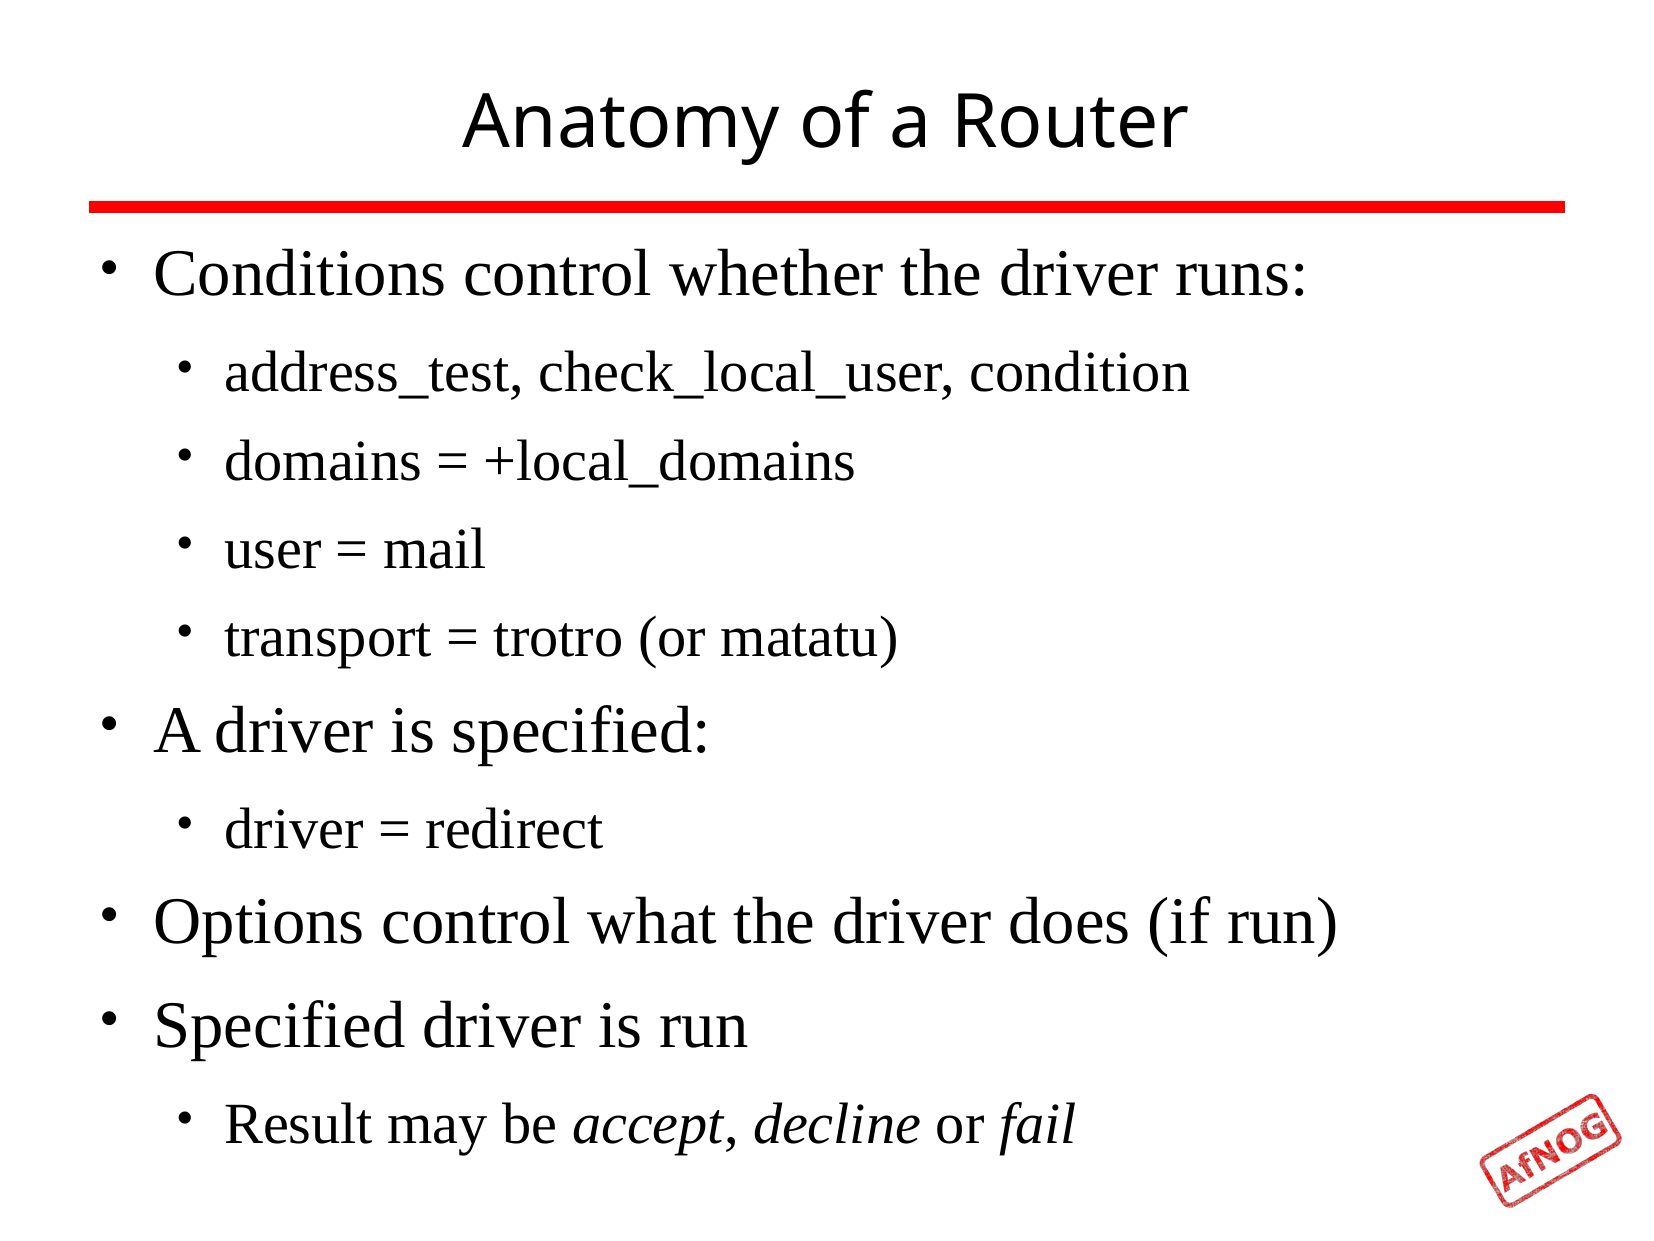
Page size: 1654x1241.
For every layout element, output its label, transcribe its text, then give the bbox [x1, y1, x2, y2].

picture [1476, 1090, 1625, 1211]
list Conditions control whether the driver runs: address_test, check_local_user, condition domains = +local_domains user = mail transport = trotro (or matatu) A driver is specified: driver = redirect Options control what the driver does (if run) Specified driver is run Result may be accept, decline or fail [82, 236, 1571, 1157]
title Anatomy of a Router [88, 29, 1565, 207]
